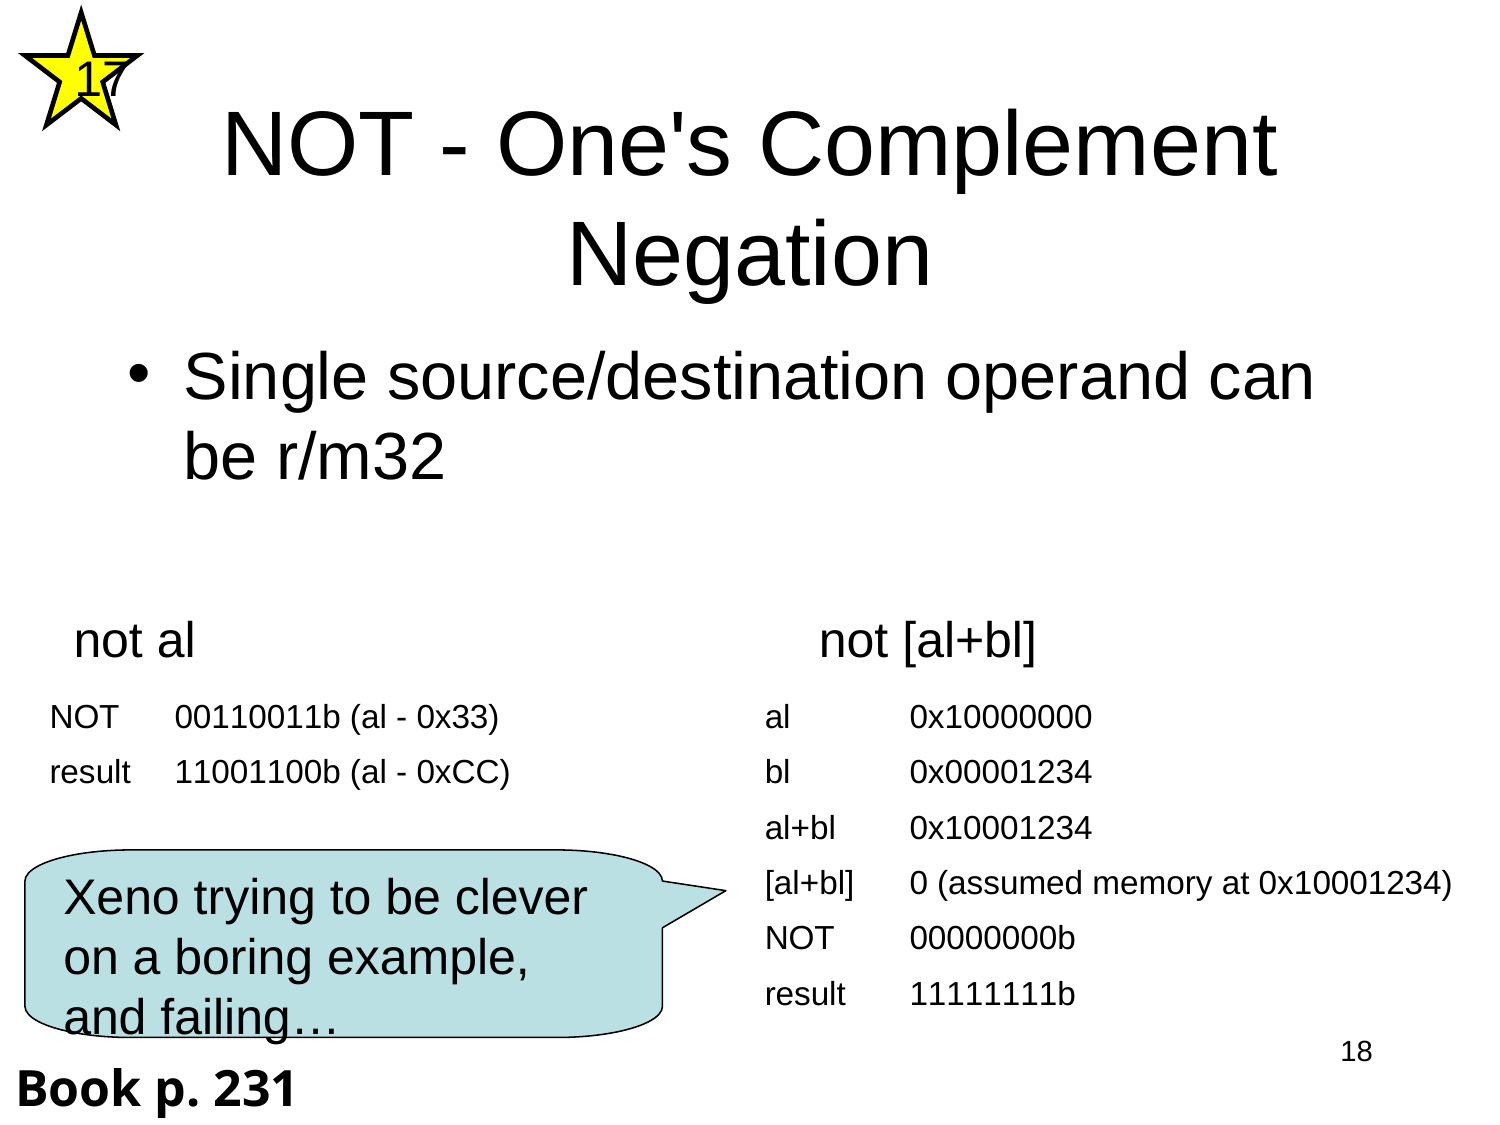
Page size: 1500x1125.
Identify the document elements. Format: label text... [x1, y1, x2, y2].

table_header 00110011b (al - 0x33) [160, 688, 722, 743]
table_cell 00000000b [895, 909, 1500, 964]
table_header 0x10000000 [895, 688, 1500, 743]
table_cell bl [750, 743, 895, 798]
table_cell result [35, 743, 160, 798]
table_cell NOT [750, 909, 895, 964]
text_box <number> [1074, 1025, 1388, 1101]
text_box not [al+bl] [804, 599, 1053, 676]
table_header NOT [35, 688, 160, 743]
table_cell al+bl [750, 798, 895, 854]
table_cell 11111111b [895, 964, 1500, 1020]
title NOT - One's Complement Negation [112, 76, 1388, 312]
table_cell 0x00001234 [895, 743, 1500, 798]
text_box 17 [24, 12, 138, 125]
table_cell 11001100b (al - 0xCC) [160, 743, 722, 798]
table_header al [750, 688, 895, 743]
text_box Book p. 231 [0, 1049, 315, 1125]
table_cell 0 (assumed memory at 0x10001234) [895, 854, 1500, 909]
table_cell result [750, 964, 895, 1020]
text_box not al [58, 599, 211, 676]
list Single source/destination operand can be r/m32 [112, 324, 1388, 1001]
table_cell 0x10001234 [895, 798, 1500, 854]
text_box Xeno trying to be clever on a boring example, and failing… [24, 849, 726, 1038]
table_cell [al+bl] [750, 854, 895, 909]
